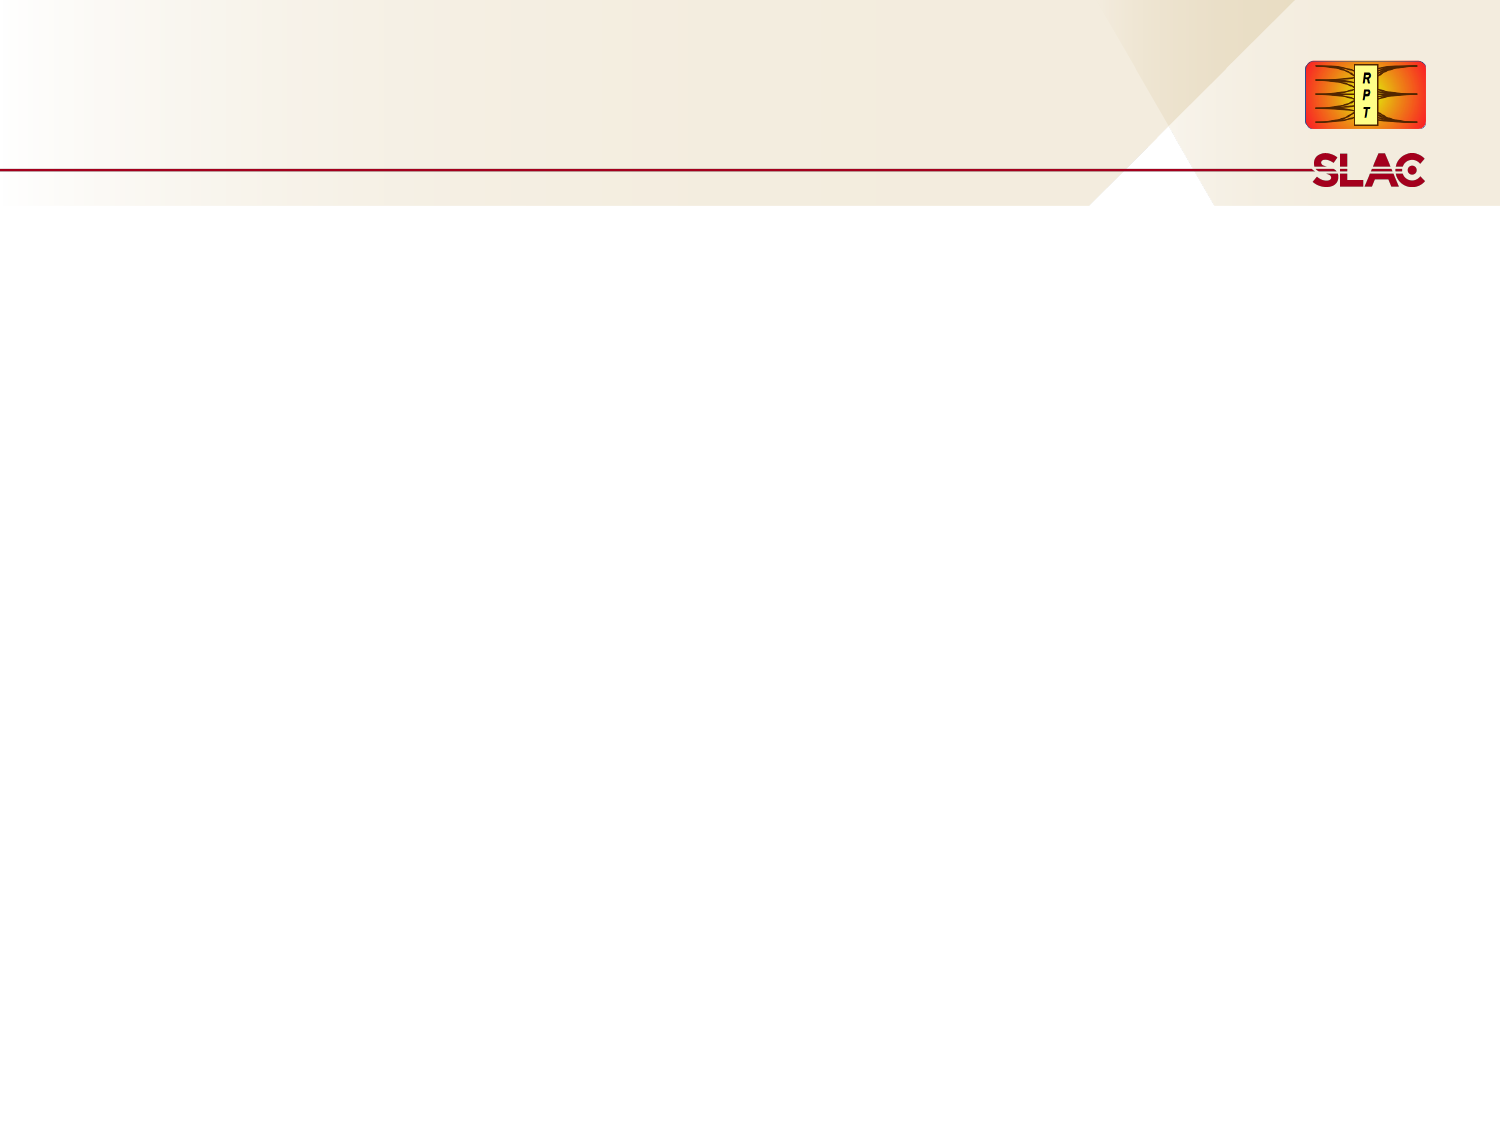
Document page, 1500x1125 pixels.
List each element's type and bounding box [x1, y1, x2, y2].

picture [0, 0, 1500, 206]
